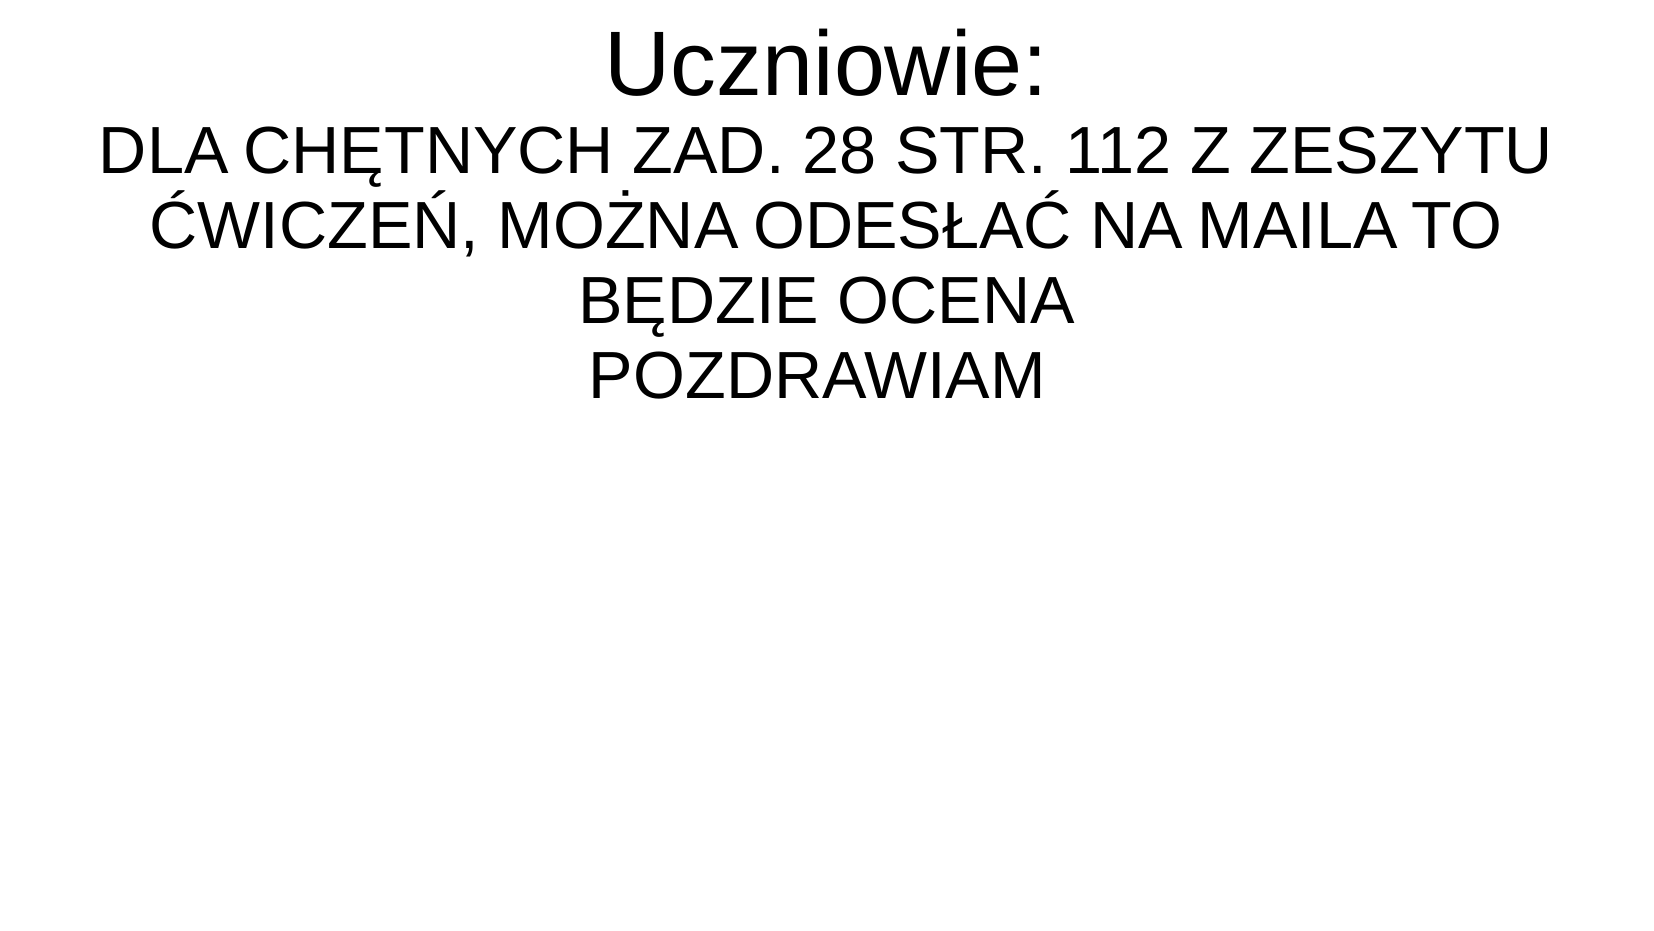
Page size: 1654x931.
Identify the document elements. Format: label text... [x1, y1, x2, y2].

subtitle DLA CHĘTNYCH ZAD. 28 STR. 112 Z ZESZYTU ĆWICZEŃ, MOŻNA ODESŁAĆ NA MAILA TO BĘDZIE OCENA POZDRAWIAM [82, 76, 1571, 899]
title Uczniowie: [82, 12, 1571, 76]
